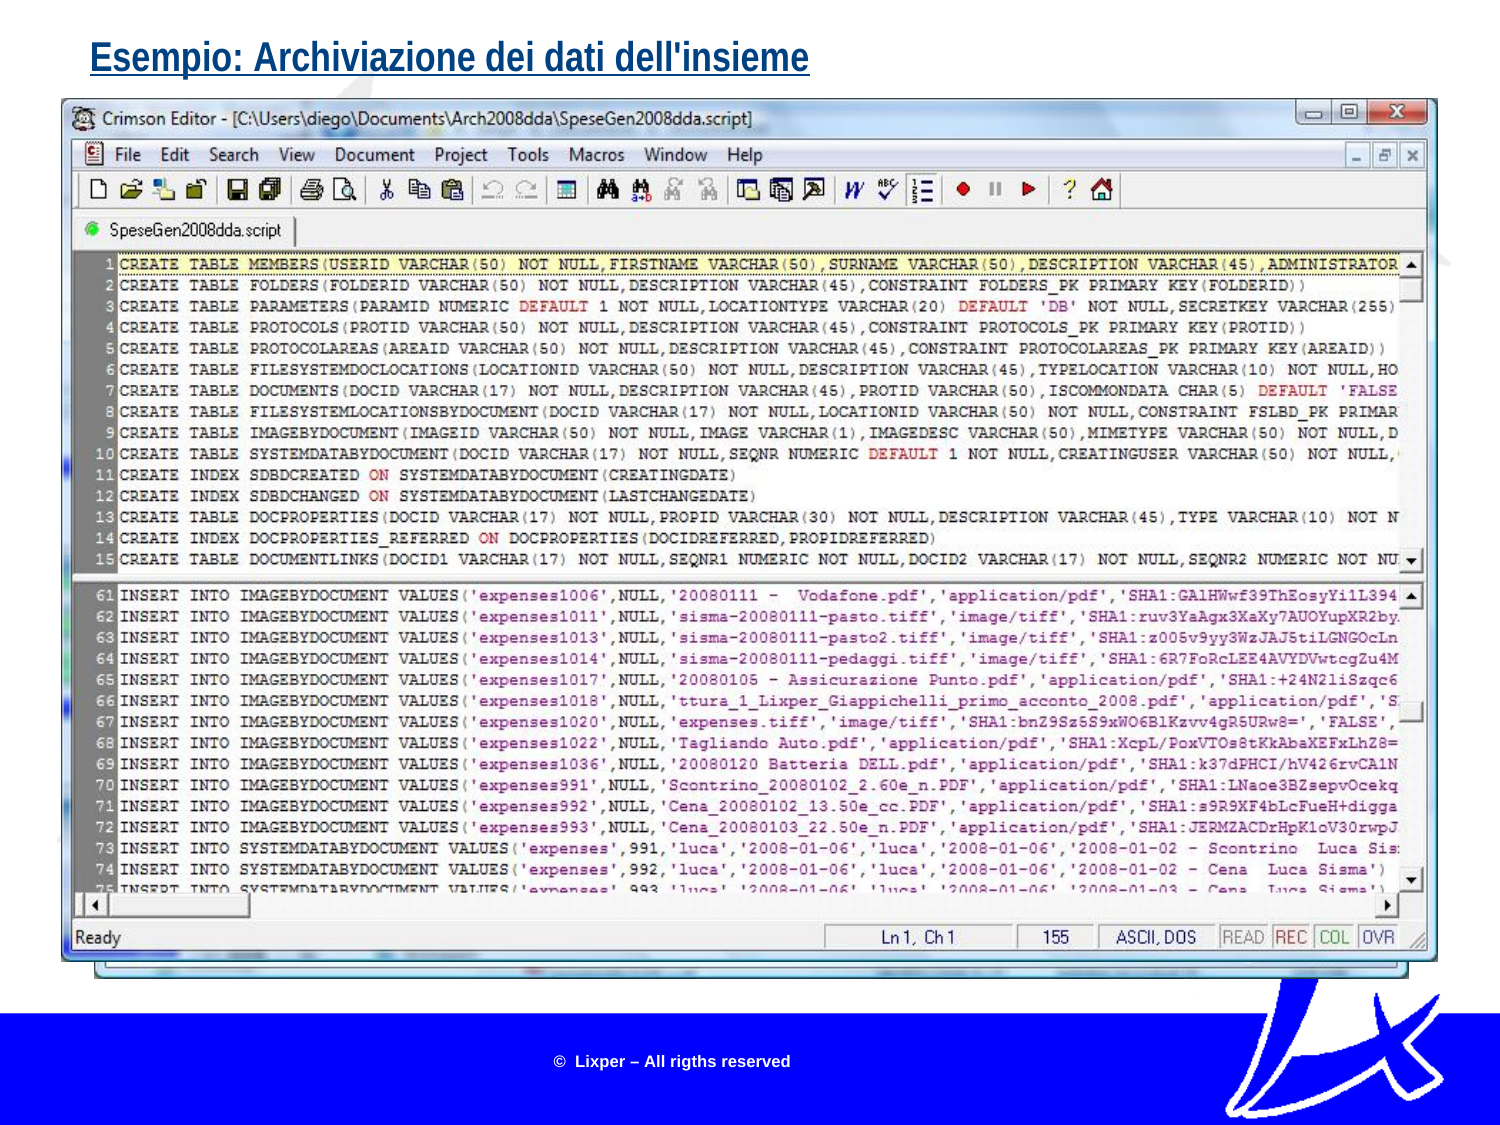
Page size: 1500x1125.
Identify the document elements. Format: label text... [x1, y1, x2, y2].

title Esempio: Archiviazione dei dati dell'insieme [74, 33, 1340, 98]
picture [0, 0, 1500, 1125]
